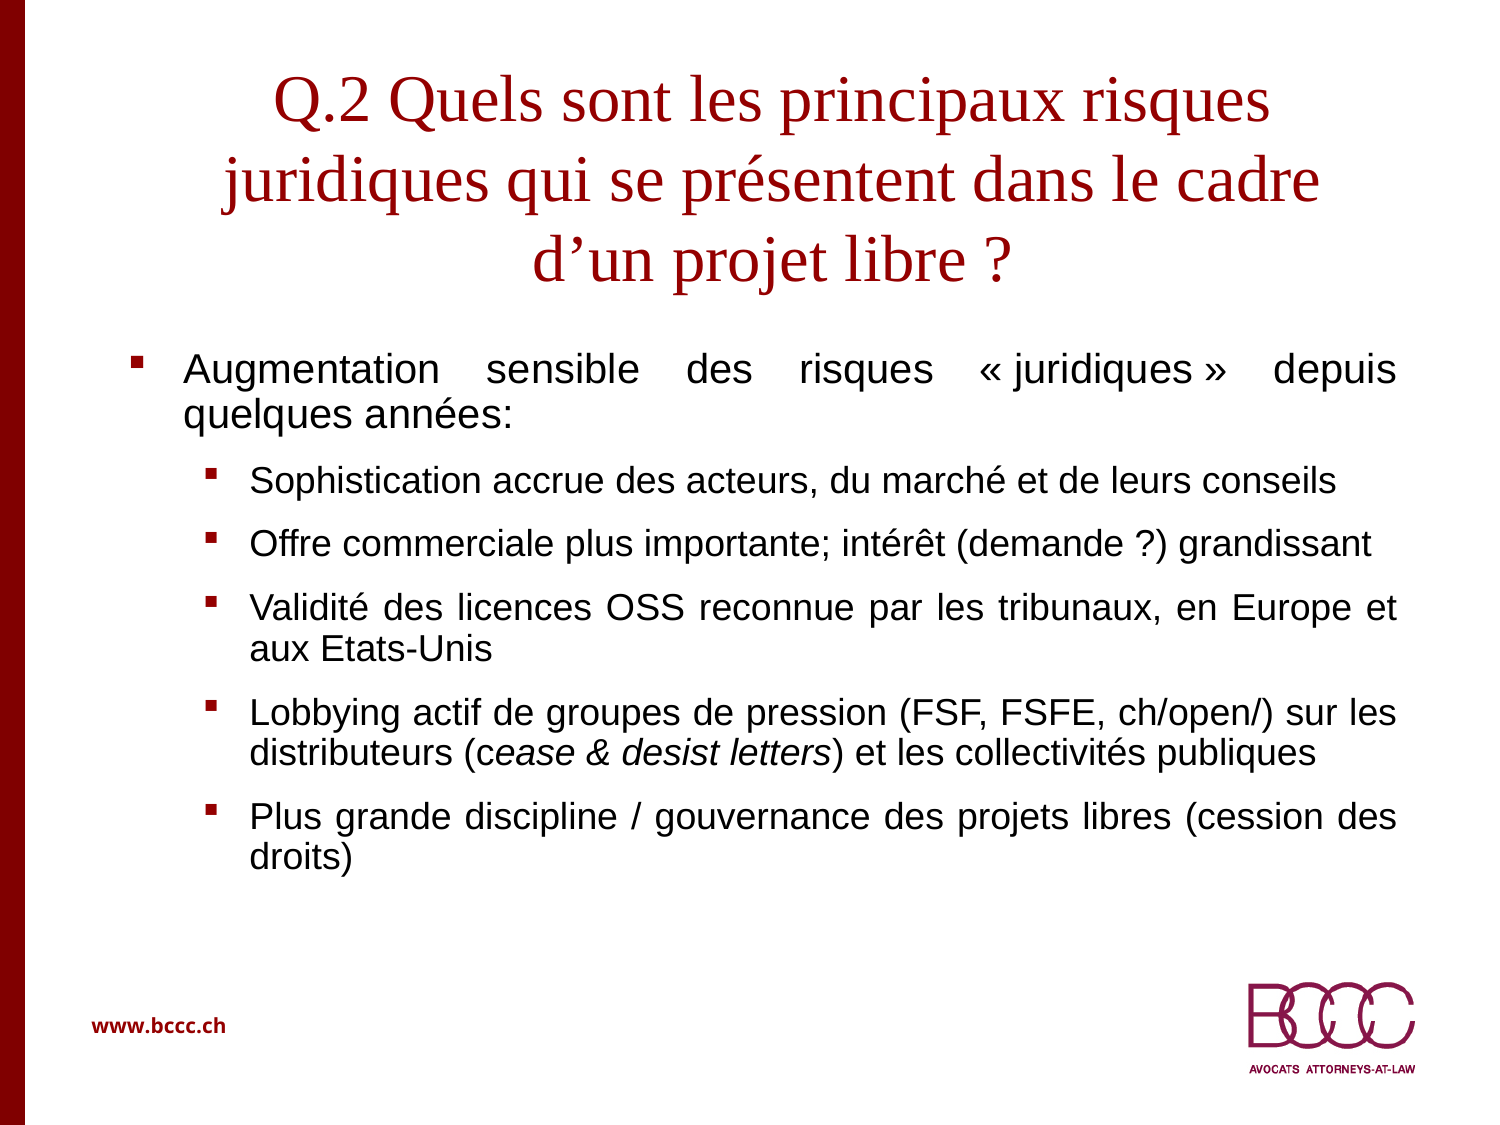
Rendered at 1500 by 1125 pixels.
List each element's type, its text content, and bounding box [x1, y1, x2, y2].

picture [1246, 981, 1416, 1075]
list Augmentation sensible des risques « juridiques » depuis quelques années: Sophistication accrue des acteurs, du marché et de leurs conseils Offre commerciale plus importante; intérêt (demande ?) grandissant Validité des licences OSS reconnue par les tribunaux, en Europe et aux Etats-Unis Lobbying actif de groupes de pression (FSF, FSFE, ch/open/) sur les distributeurs (cease & desist letters) et les collectivités publiques Plus grande discipline / gouvernance des projets libres (cession des droits) [112, 339, 1413, 1063]
text_box Q.2 Quels sont les principaux risques juridiques qui se présentent dans le cadre d’un projet libre ? [140, 46, 1407, 383]
